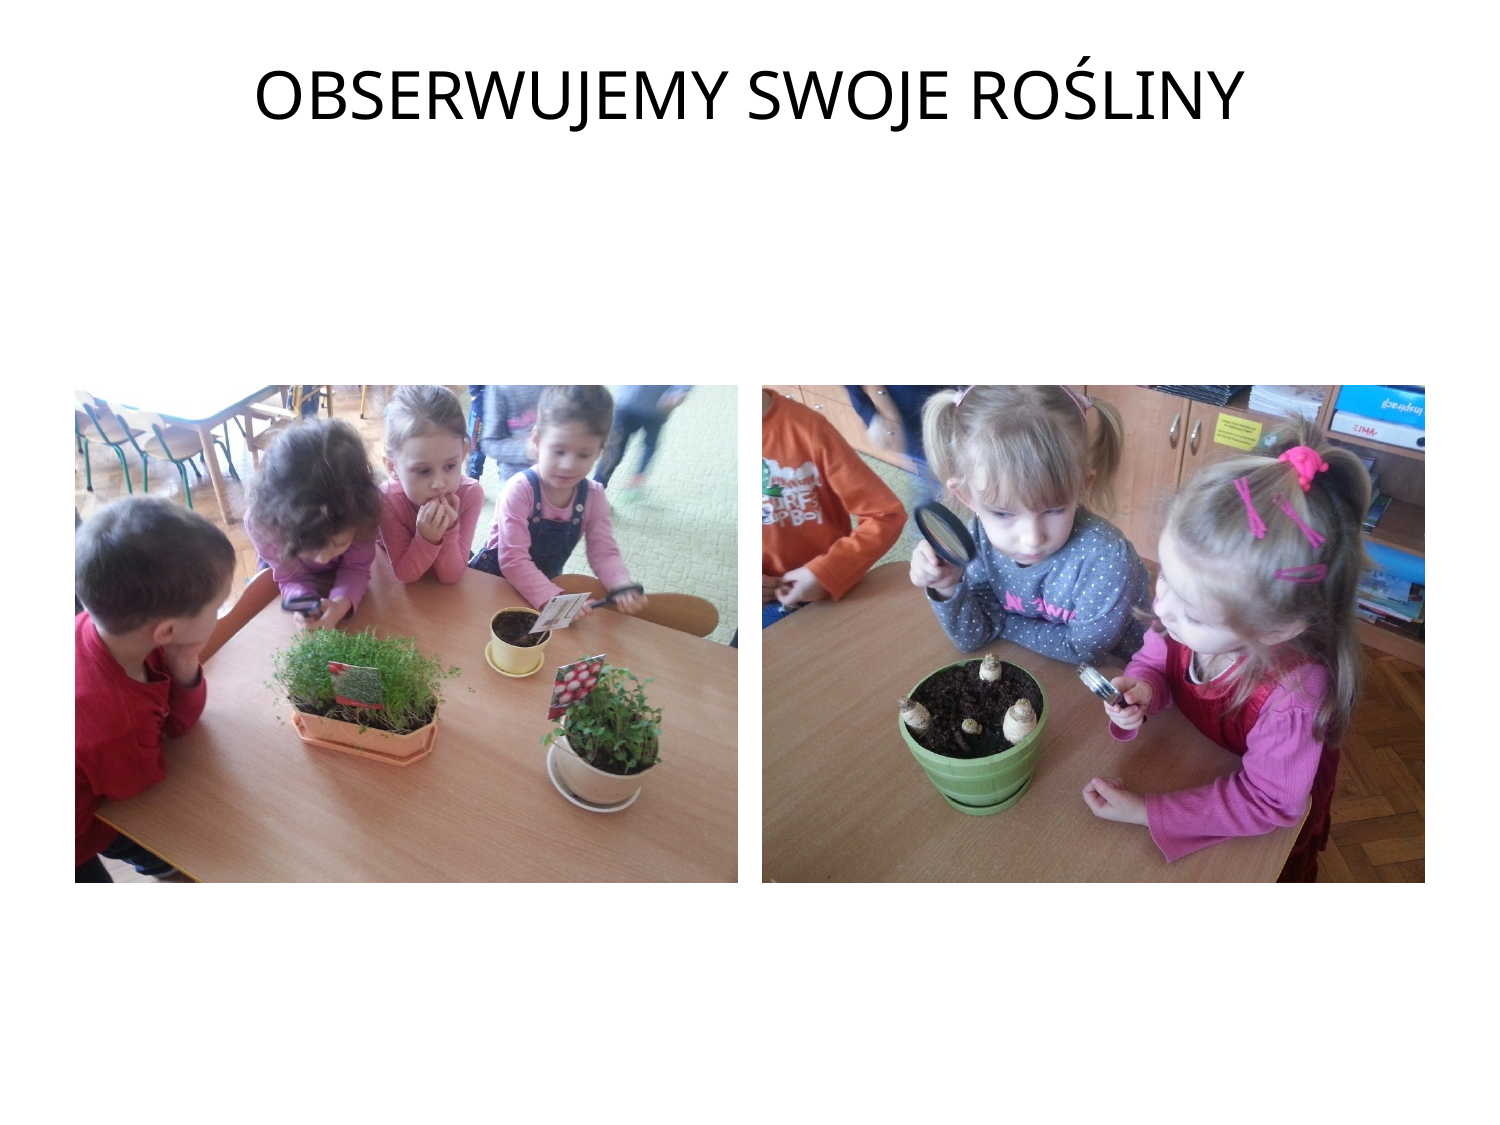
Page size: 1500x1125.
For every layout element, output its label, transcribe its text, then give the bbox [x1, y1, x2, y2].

picture [1376, 385, 1425, 419]
picture [762, 385, 1425, 883]
title OBSERWUJEMY SWOJE ROŚLINY [75, 45, 1425, 233]
picture [75, 385, 738, 883]
